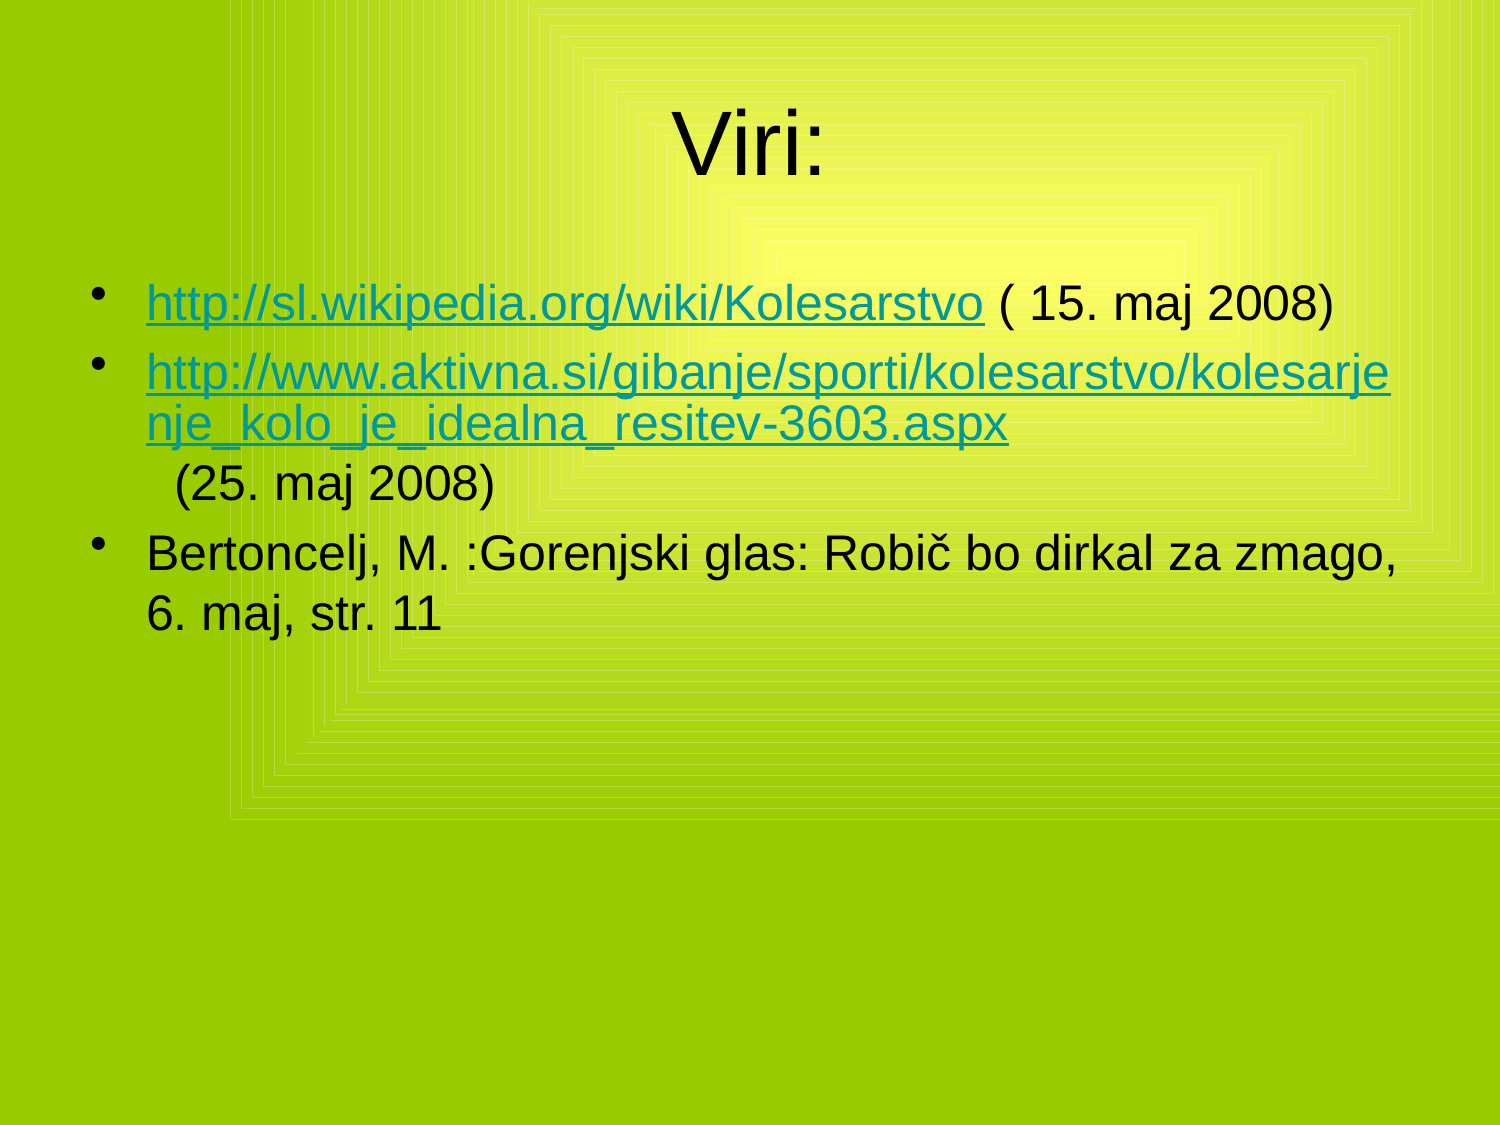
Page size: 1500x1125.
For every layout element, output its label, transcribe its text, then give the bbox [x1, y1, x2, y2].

list http://sl.wikipedia.org/wiki/Kolesarstvo ( 15. maj 2008) http://www.aktivna.si/gibanje/sporti/kolesarstvo/kolesarjenje_kolo_je_idealna_resitev-3603.aspx (25. maj 2008) Bertoncelj, M. :Gorenjski glas: Robič bo dirkal za zmago, 6. maj, str. 11 [75, 262, 1425, 1005]
title Viri: [75, 45, 1425, 233]
